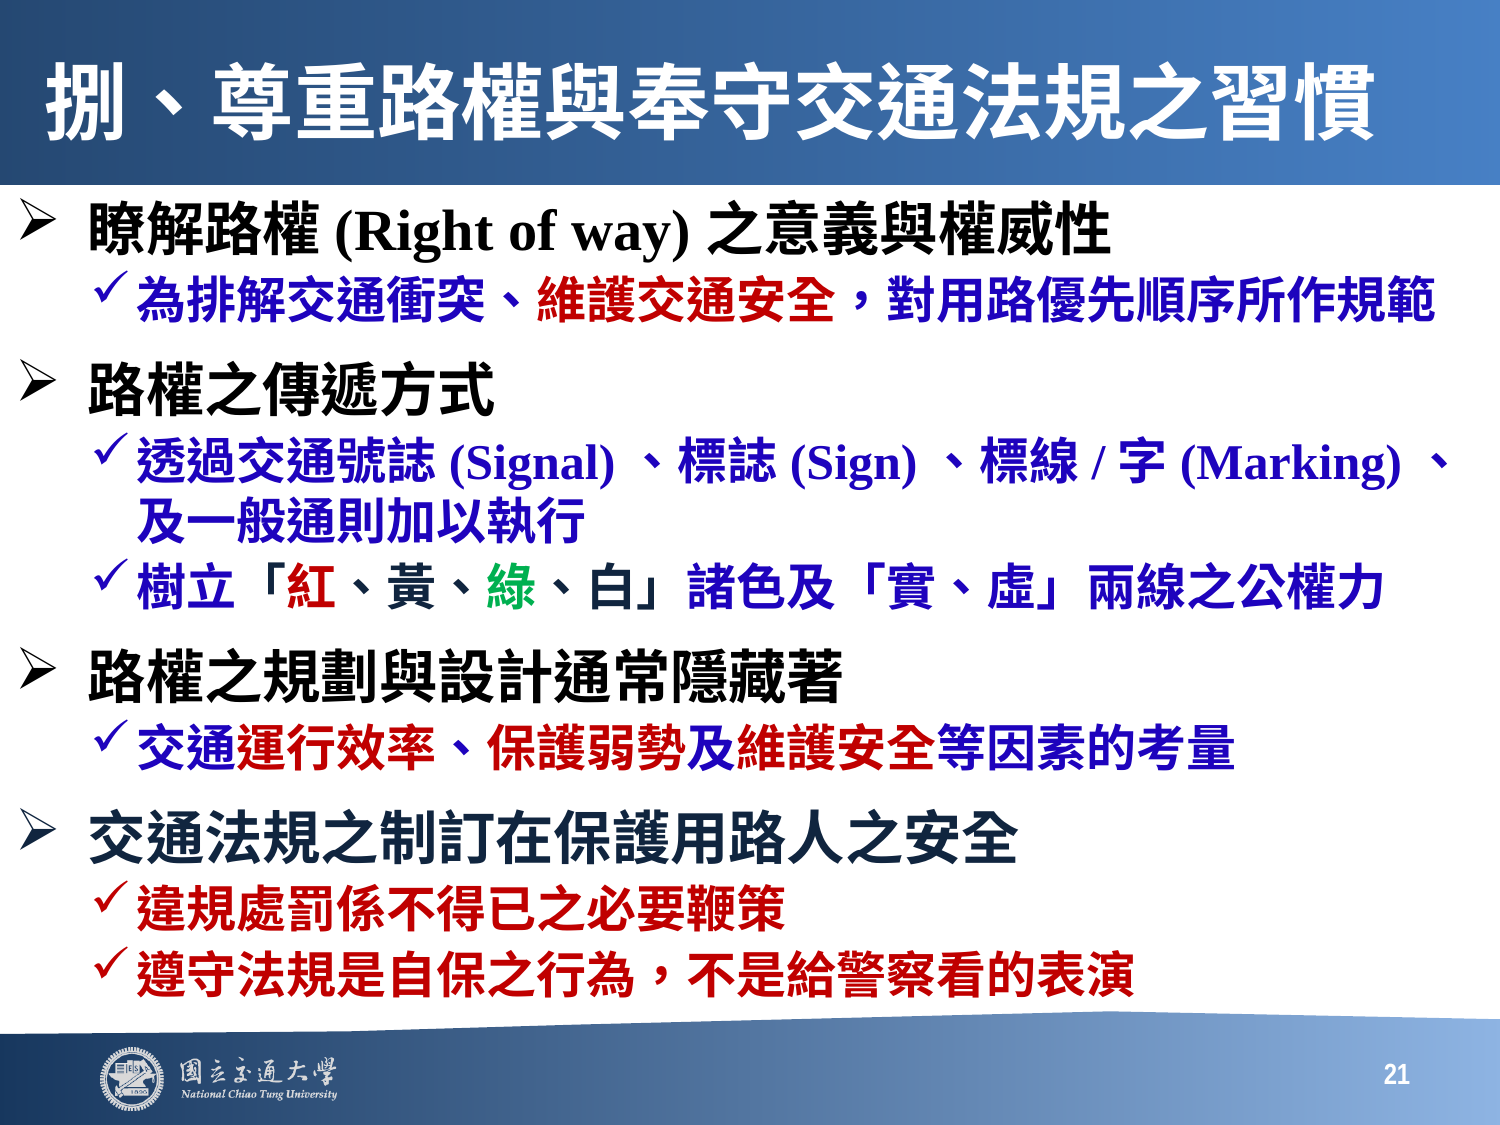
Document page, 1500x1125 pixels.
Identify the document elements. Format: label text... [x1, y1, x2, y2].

list 瞭解路權(Right of way)之意義與權威性 為排解交通衝突、維護交通安全，對用路優先順序所作規範 路權之傳遞方式 透過交通號誌(Signal)、標誌(Sign)、標線/字(Marking)、及一般通則加以執行 樹立「紅、黃、綠、白」諸色及「實、虛」兩線之公權力 路權之規劃與設計通常隱藏著 交通運行效率、保護弱勢及維護安全等因素的考量 交通法規之制訂在保護用路人之安全 違規處罰係不得已之必要鞭策 遵守法規是自保之行為，不是給警察看的表演 [0, 184, 1471, 1024]
text_box <number> [1074, 1042, 1426, 1103]
title 捌、尊重路權與奉守交通法規之習慣 [29, 30, 1500, 171]
